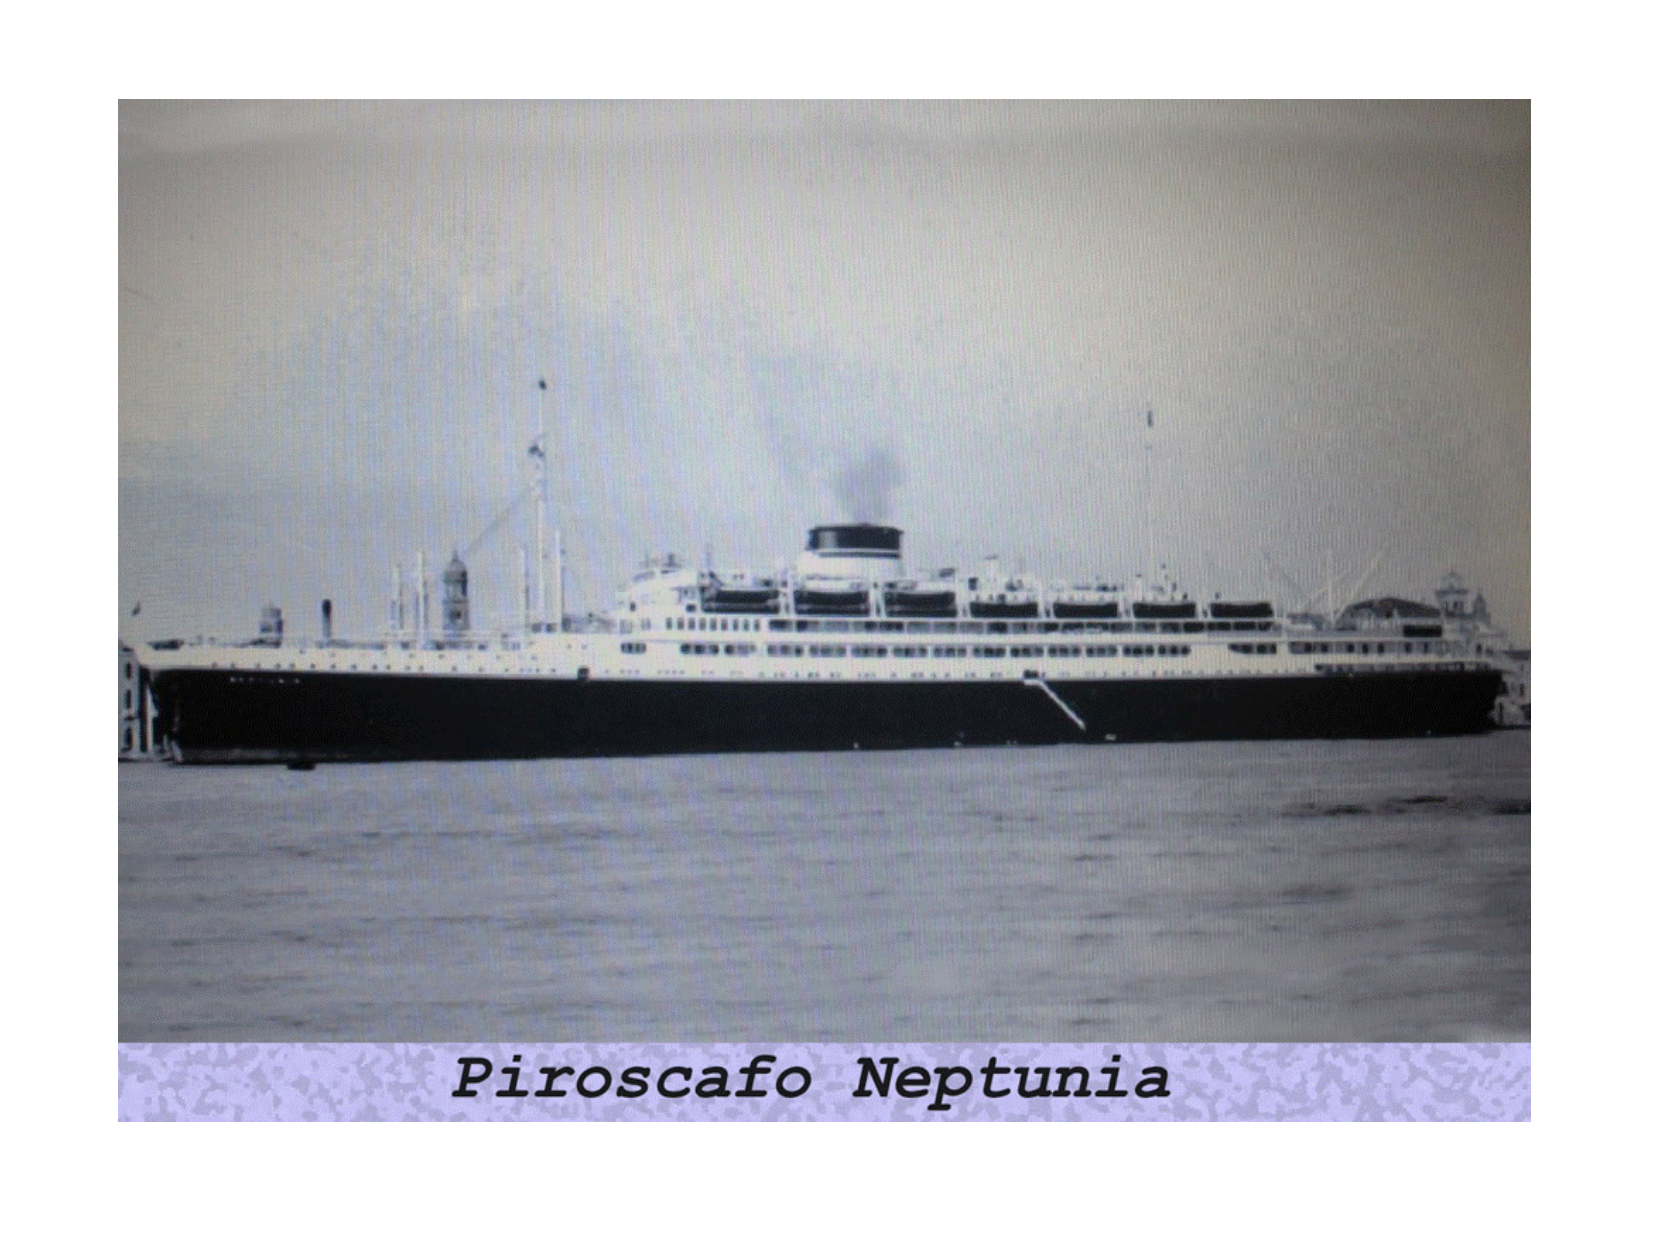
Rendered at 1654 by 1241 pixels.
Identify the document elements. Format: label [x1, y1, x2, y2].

picture [118, 99, 1531, 1123]
